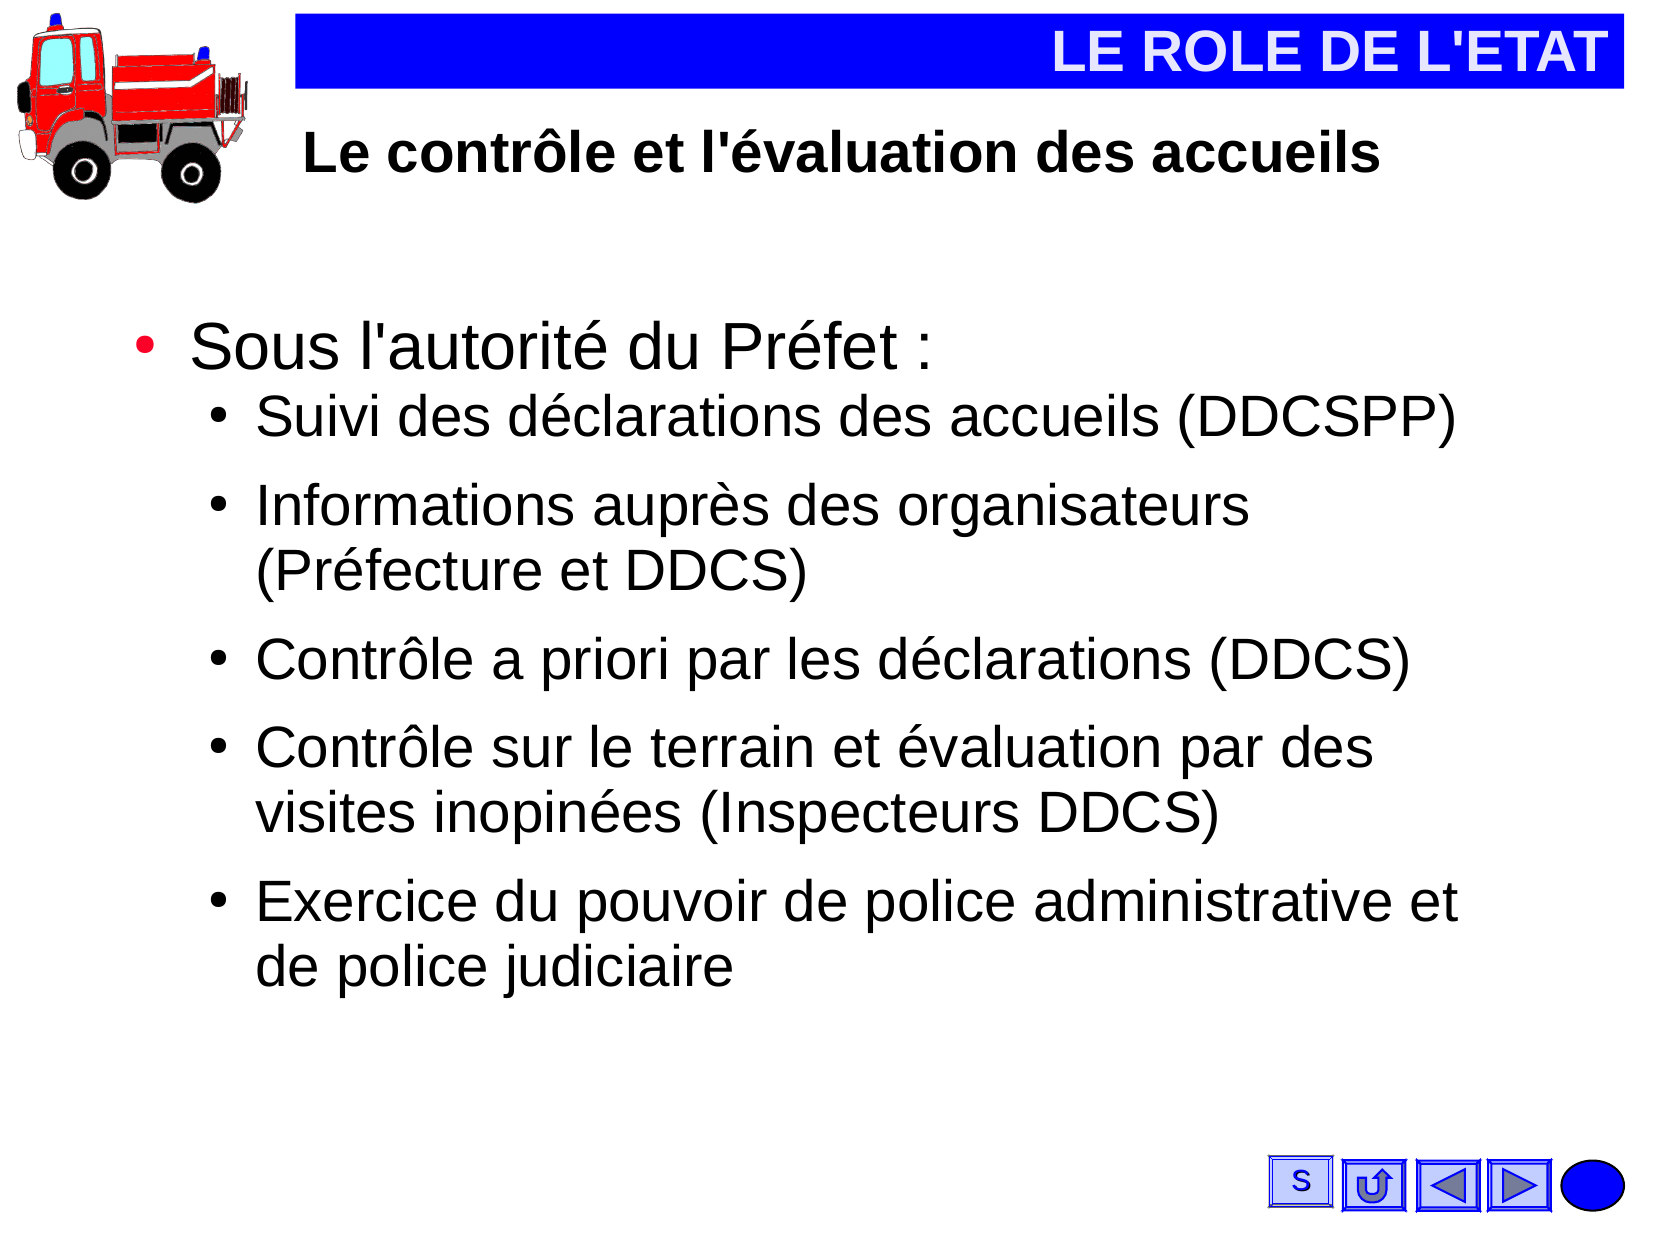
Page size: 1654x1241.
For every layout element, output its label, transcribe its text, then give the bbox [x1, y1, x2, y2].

text_box Le contrôle et l'évaluation des accueils [287, 112, 1415, 193]
list Sous l'autorité du Préfet : Suivi des déclarations des accueils (DDCSPP) Informations auprès des organisateurs (Préfecture et DDCS) Contrôle a priori par les déclarations (DDCS) Contrôle sur le terrain et évaluation par des visites inopinées (Inspecteurs DDCS) Exercice du pouvoir de police administrative et de police judiciaire [118, 212, 1536, 1124]
picture [8, 8, 257, 216]
text_box LE ROLE DE L'ETAT [295, 13, 1625, 89]
text_box [1561, 1160, 1625, 1211]
